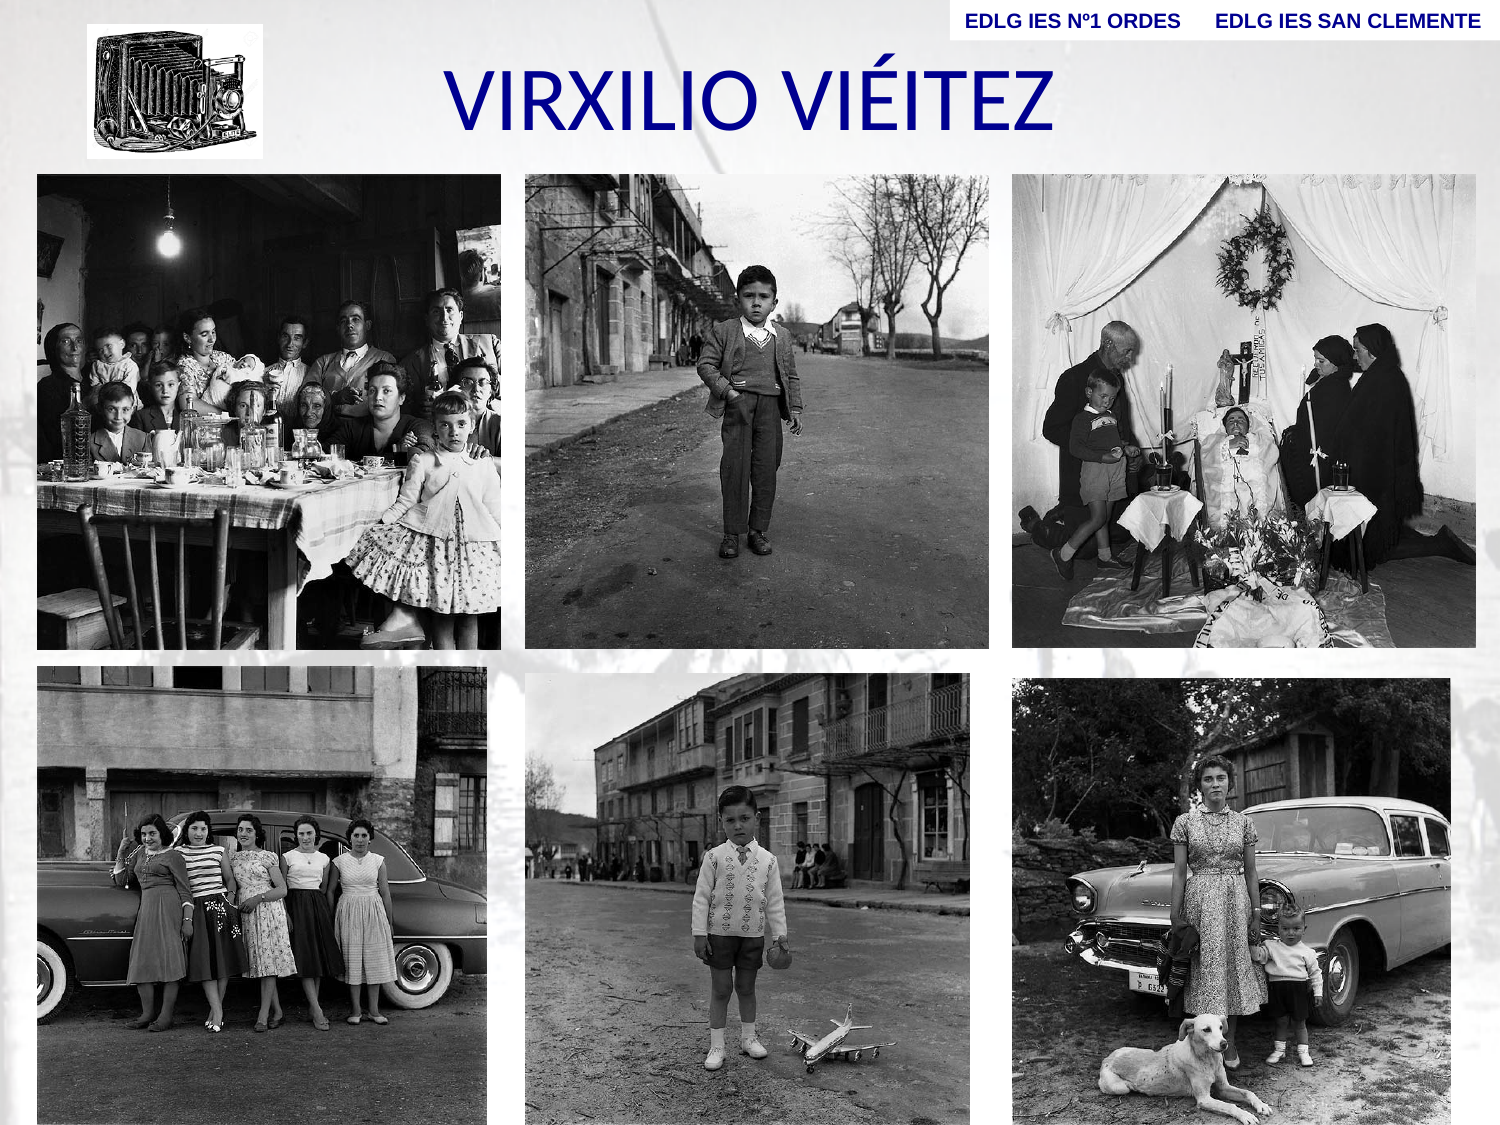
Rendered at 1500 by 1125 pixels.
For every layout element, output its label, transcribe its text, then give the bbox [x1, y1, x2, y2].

text_box EDLG IES Nº1 ORDES EDLG IES SAN CLEMENTE [949, 0, 1500, 41]
title VIRXILIO VIÉITEZ [75, 0, 1426, 188]
picture [0, 0, 1500, 1125]
picture [87, 24, 263, 159]
